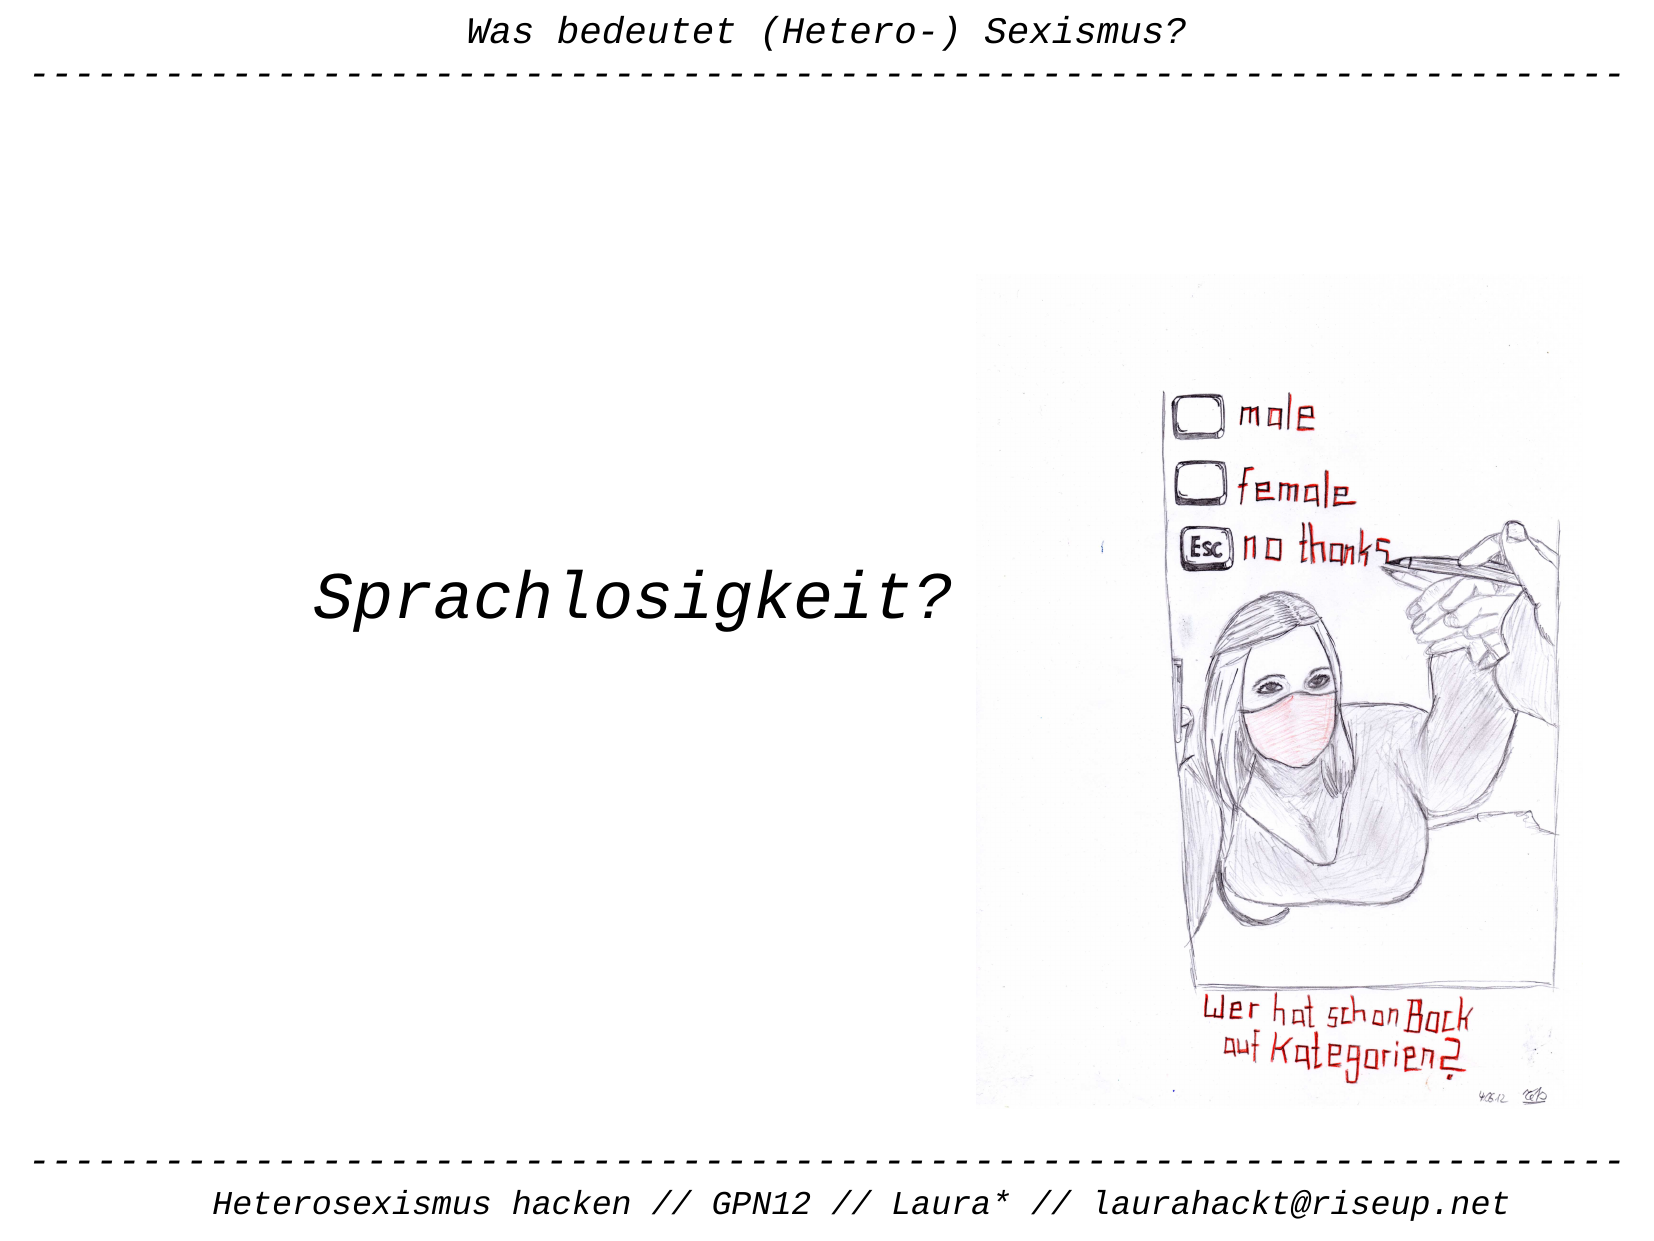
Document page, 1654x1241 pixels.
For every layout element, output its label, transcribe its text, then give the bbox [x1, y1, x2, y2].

title Was bedeutet (Hetero-) Sexismus? ----------------------------------------------------------------------- [0, 12, 1654, 98]
list Heterosexismus hacken // GPN12 // Laura* // laurahackt@riseup.net [0, 1186, 1654, 1241]
picture [976, 274, 1583, 1109]
list Sprachlosigkeit? [82, 290, 976, 1098]
title ----------------------------------------------------------------------- [0, 1098, 1654, 1184]
